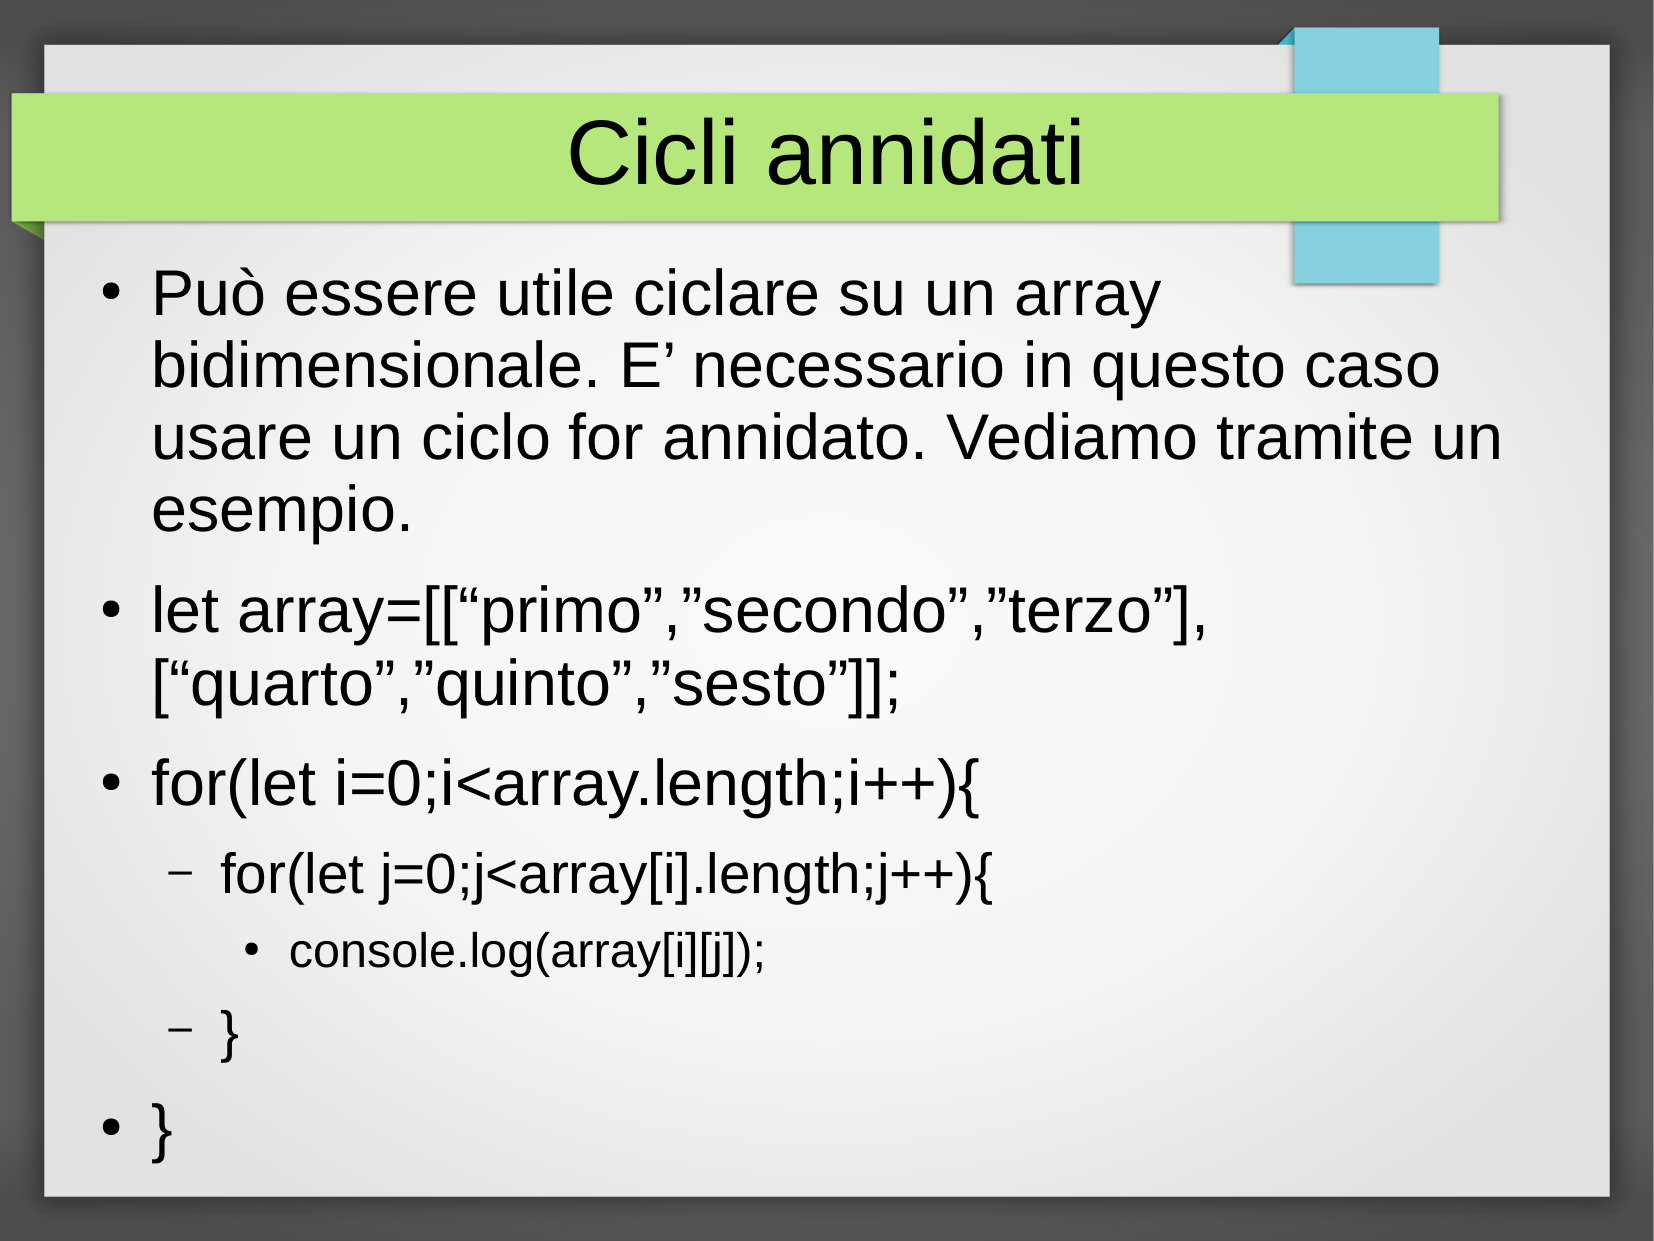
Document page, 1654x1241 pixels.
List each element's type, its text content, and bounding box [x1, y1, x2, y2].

title Cicli annidati [82, 49, 1571, 256]
list Può essere utile ciclare su un array bidimensionale. E’ necessario in questo caso usare un ciclo for annidato. Vediamo tramite un esempio. let array=[[“primo”,”secondo”,”terzo”],[“quarto”,”quinto”,”sesto”]]; for(let i=0;i<array.length;i++){ for(let j=0;j<array[i].length;j++){ console.log(array[i][j]); } } [82, 256, 1571, 1170]
picture [0, 0, 1654, 1241]
